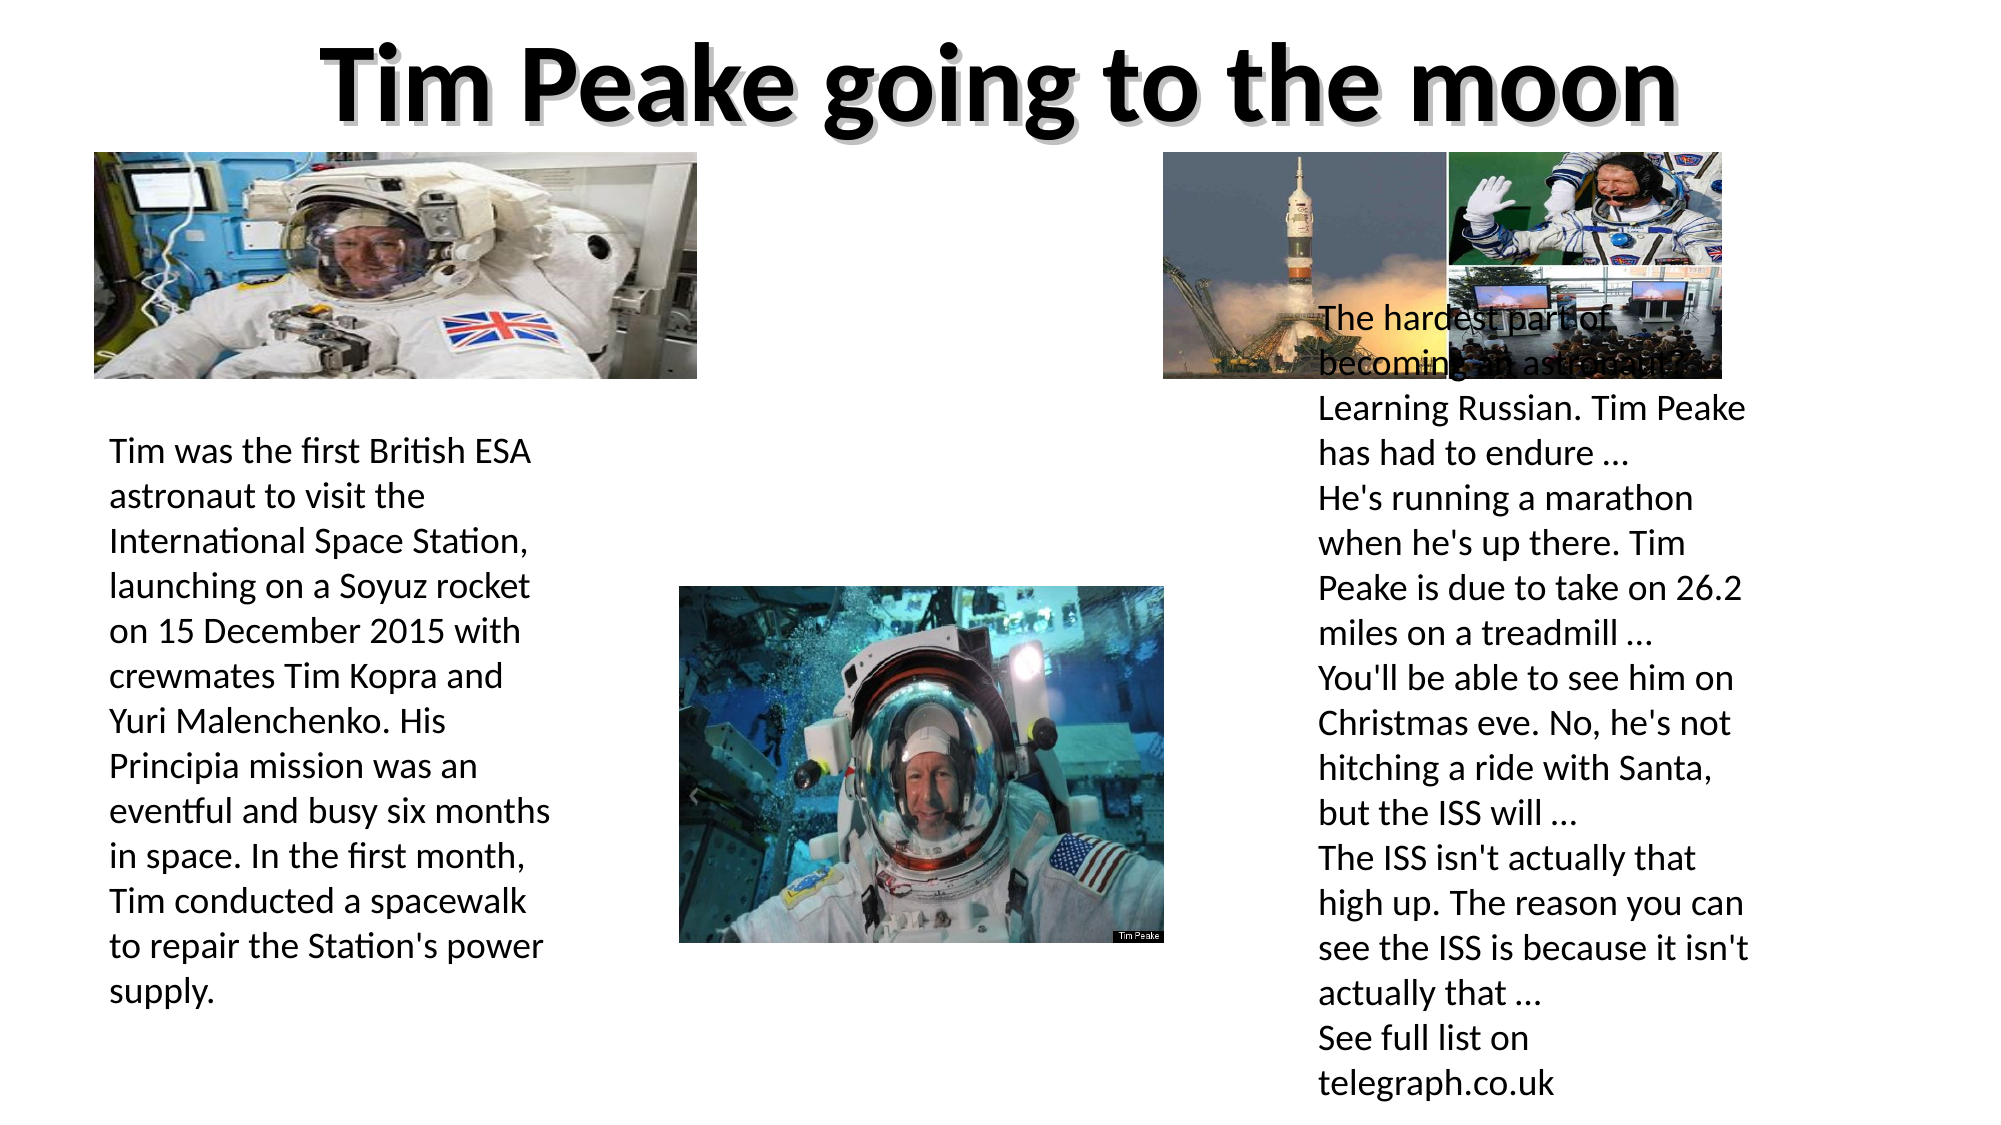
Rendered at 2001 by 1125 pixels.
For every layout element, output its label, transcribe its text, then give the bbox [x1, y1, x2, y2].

picture [1163, 152, 1722, 379]
picture [94, 152, 697, 379]
text_box Tim Peake going to the moon [304, 2, 1696, 287]
text_box Tim was the first British ESA astronaut to visit the International Space Station, launching on a Soyuz rocket on 15 December 2015 with crewmates Tim Kopra and Yuri Malenchenko. His Principia mission was an eventful and busy six months in space. In the first month, Tim conducted a spacewalk to repair the Station's power supply. [94, 419, 578, 1019]
text_box The hardest part of becoming an astronaut? Learning Russian. Tim Peake has had to endure … He's running a marathon when he's up there. Tim Peake is due to take on 26.2 miles on a treadmill … You'll be able to see him on Christmas eve. No, he's not hitching a ride with Santa, but the ISS will … The ISS isn't actually that high up. The reason you can see the ISS is because it isn't actually that … See full list on telegraph.co.uk [1303, 286, 1769, 1111]
picture [679, 586, 1164, 943]
